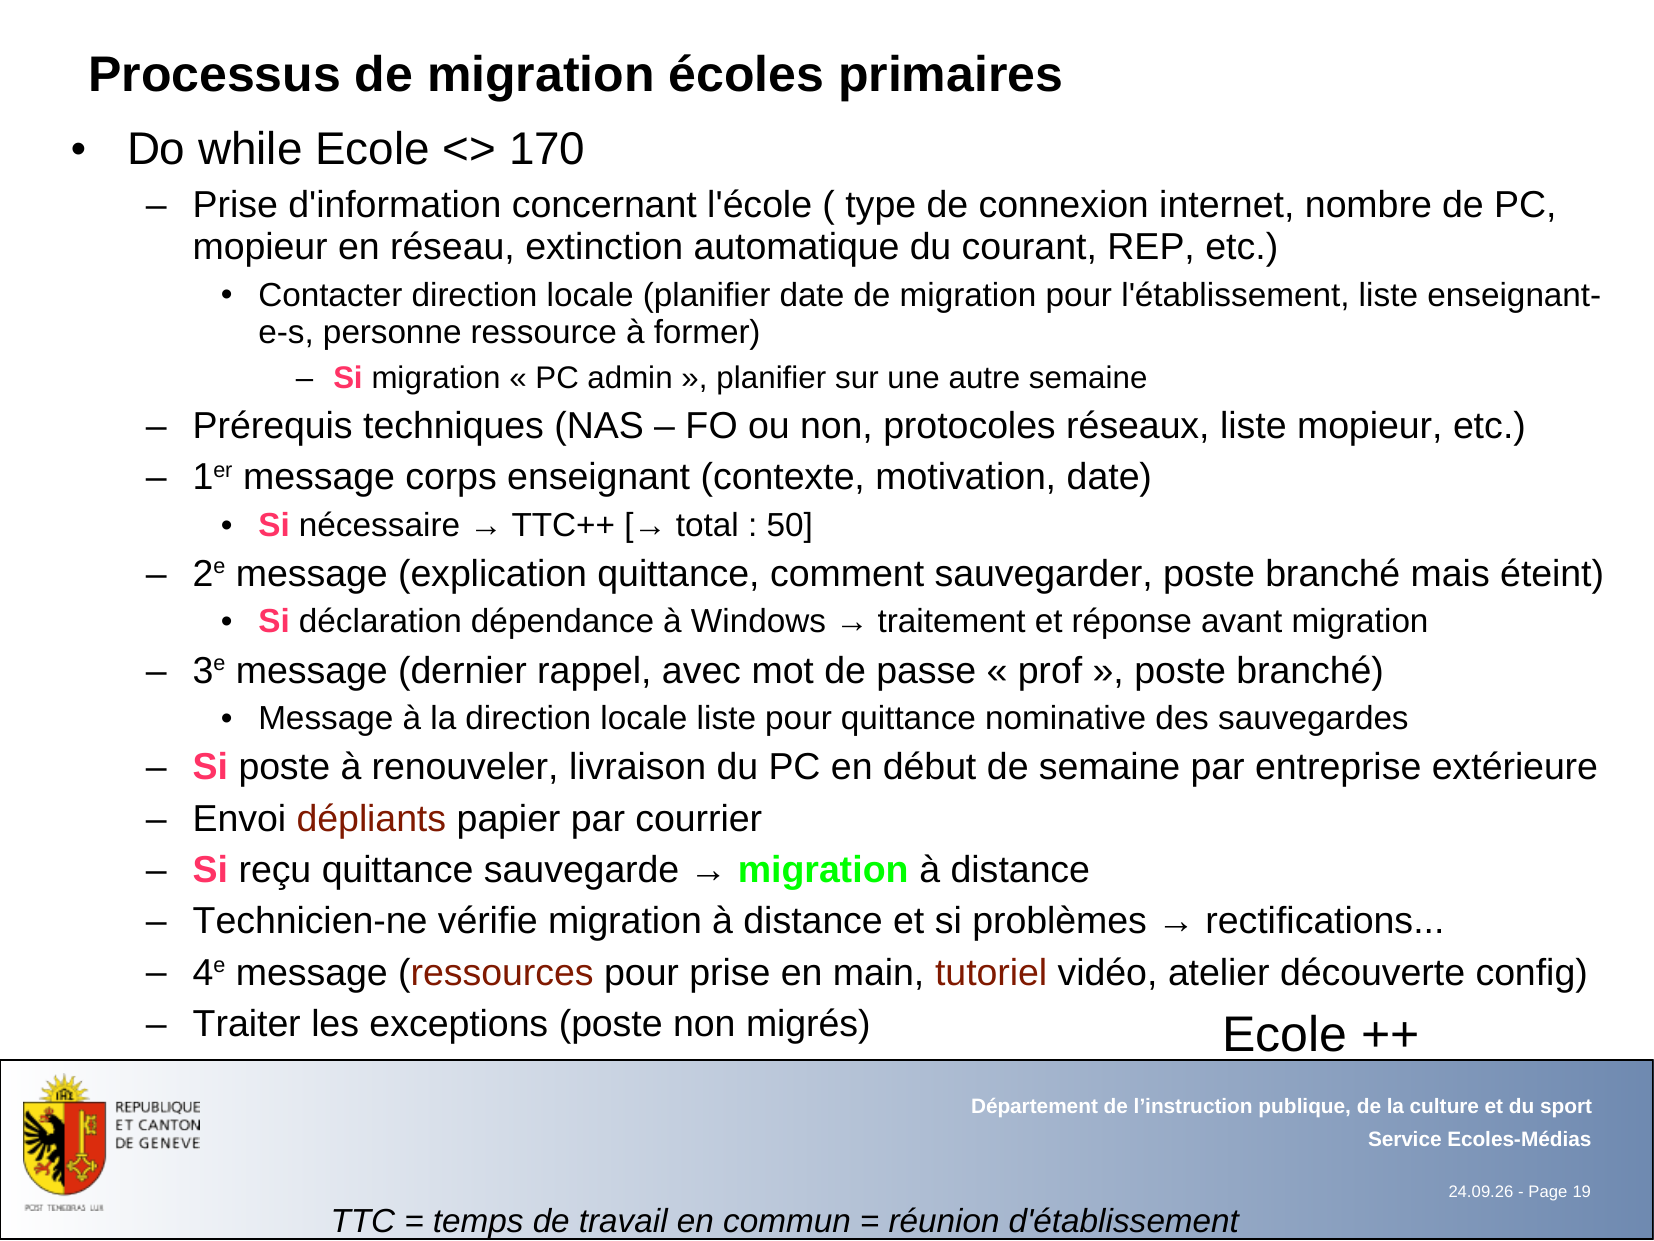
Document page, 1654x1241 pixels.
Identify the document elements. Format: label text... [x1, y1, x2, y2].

picture [23, 1073, 200, 1211]
title Processus de migration écoles primaires [88, 0, 1577, 123]
text_box TTC = temps de travail en commun = réunion d'établissement [330, 1202, 1394, 1241]
list Do while Ecole <> 170 Prise d'information concernant l'école ( type de connexion internet, nombre de PC, mopieur en réseau, extinction automatique du courant, REP, etc.) Contacter direction locale (planifier date de migration pour l'établissement, liste enseignant-e-s, personne ressource à former) Si migration « PC admin », planifier sur une autre semaine Prérequis techniques (NAS – FO ou non, protocoles réseaux, liste mopieur, etc.) 1er message corps enseignant (contexte, motivation, date) Si nécessaire → TTC++ [→ total : 50] 2e message (explication quittance, comment sauvegarder, poste branché mais éteint) Si déclaration dépendance à Windows → traitement et réponse avant migration 3e message (dernier rappel, avec mot de passe « prof », poste branché) Message à la direction locale liste pour quittance nominative des sauvegardes Si poste à renouveler, livraison du PC en début de semaine par entreprise extérieure Envoi dépliants papier par courrier Si reçu quittance sauvegarde → migration à distance Technicien-ne vérifie migration à distance et si problèmes → rectifications... 4e message (ressources pour prise en main, tutoriel vidéo, atelier découverte config) Traiter les exceptions (poste non migrés) [70, 123, 1613, 1058]
text_box Ecole ++ [1222, 1006, 1506, 1063]
